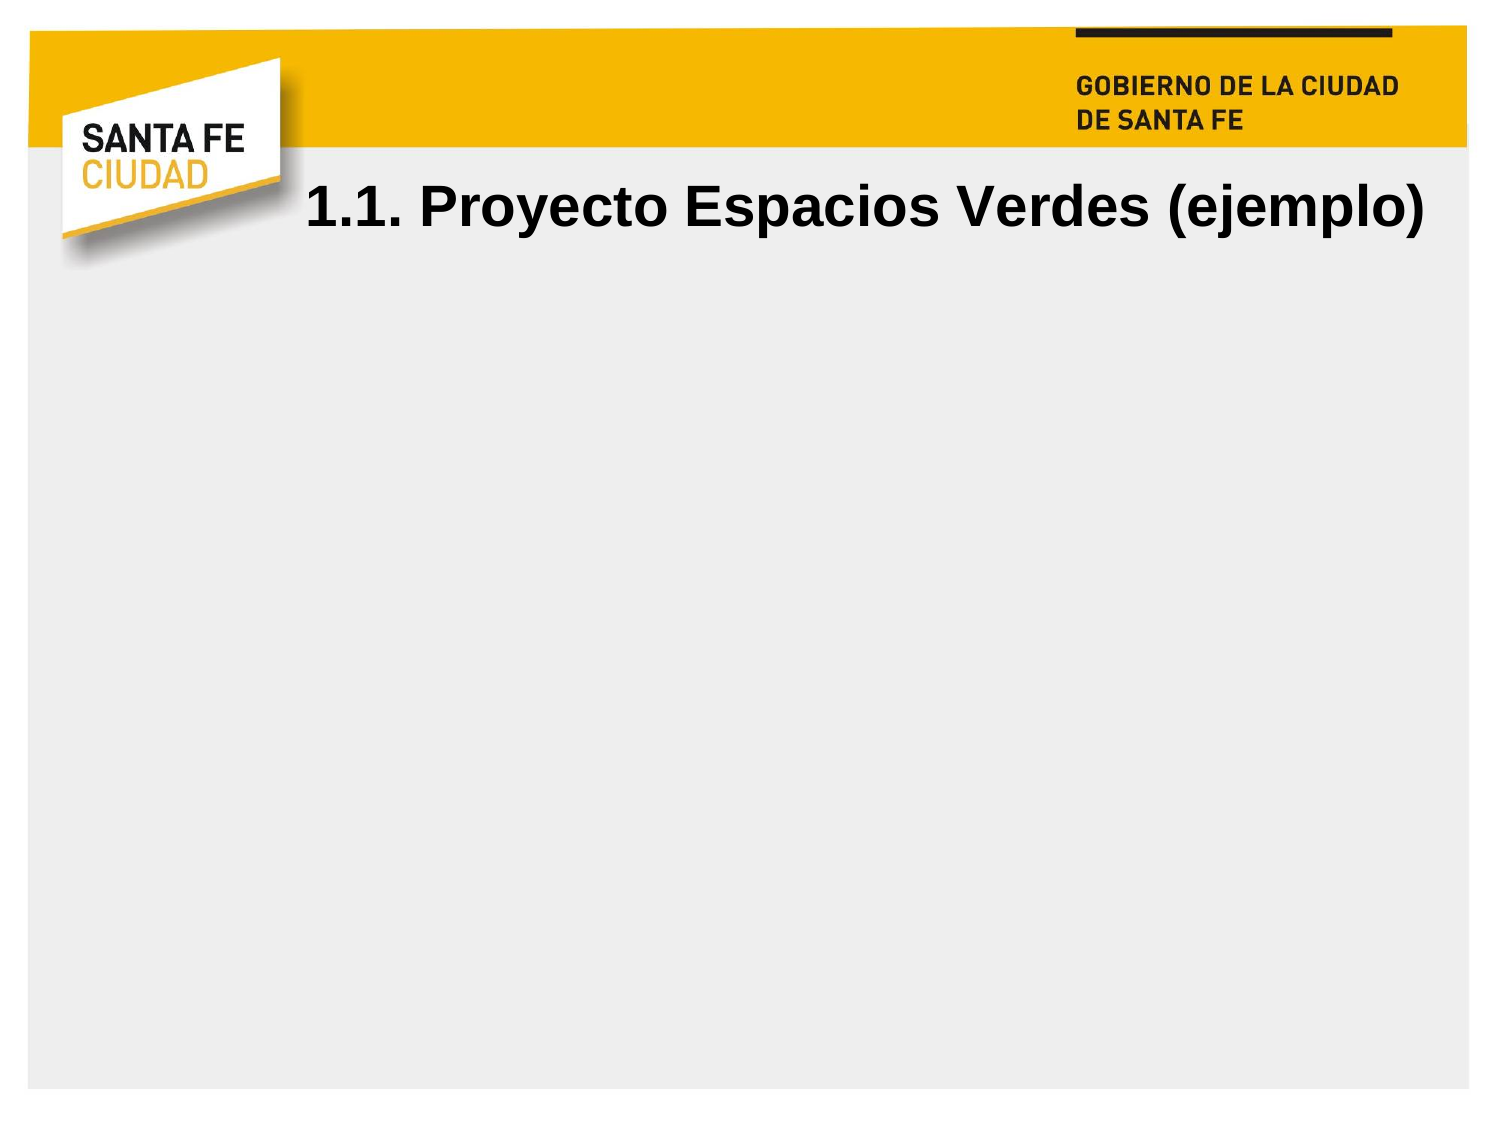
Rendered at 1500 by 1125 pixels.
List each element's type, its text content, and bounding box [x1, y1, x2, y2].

text_box 1.1. Proyecto Espacios Verdes (ejemplo) [230, 160, 1471, 247]
picture [0, 1, 1500, 1124]
